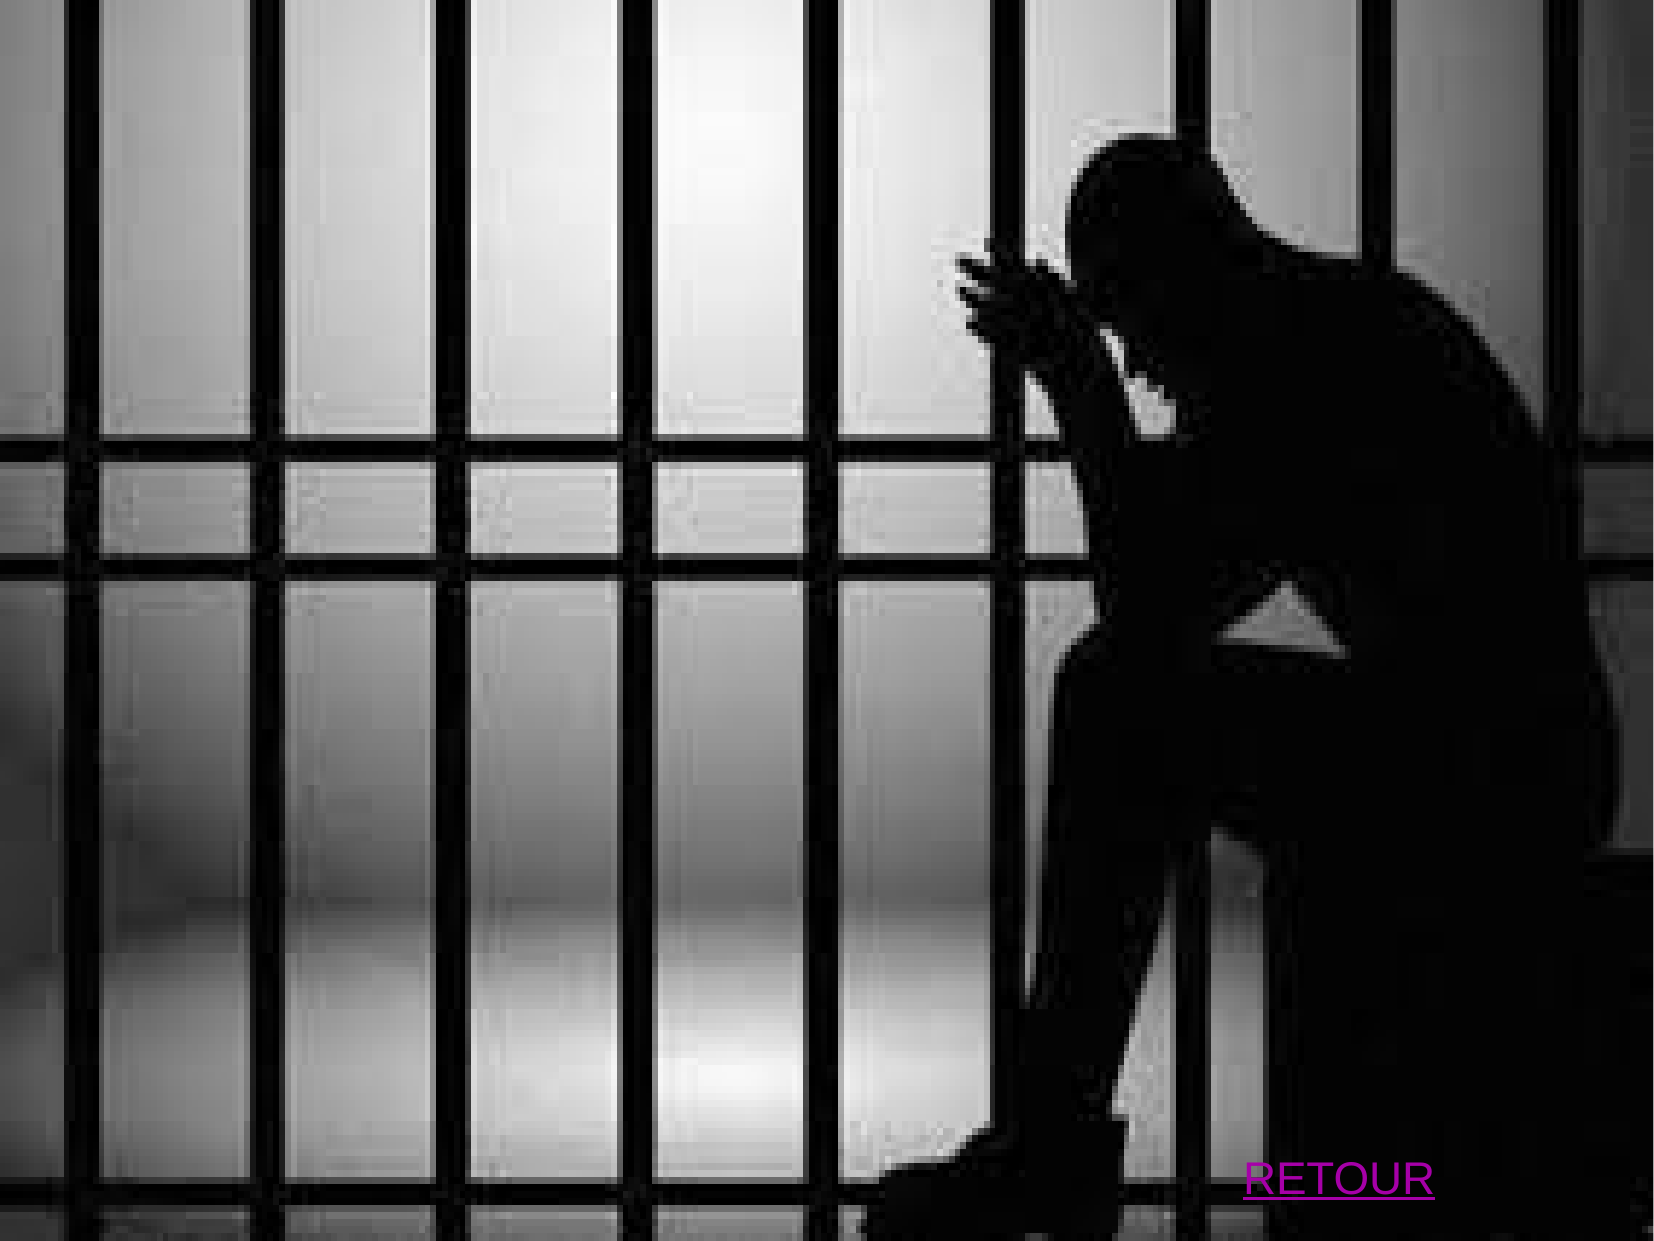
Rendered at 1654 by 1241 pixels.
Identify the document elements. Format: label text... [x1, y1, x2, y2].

picture [0, 0, 1654, 1241]
text_box RETOUR [1228, 1145, 1607, 1212]
